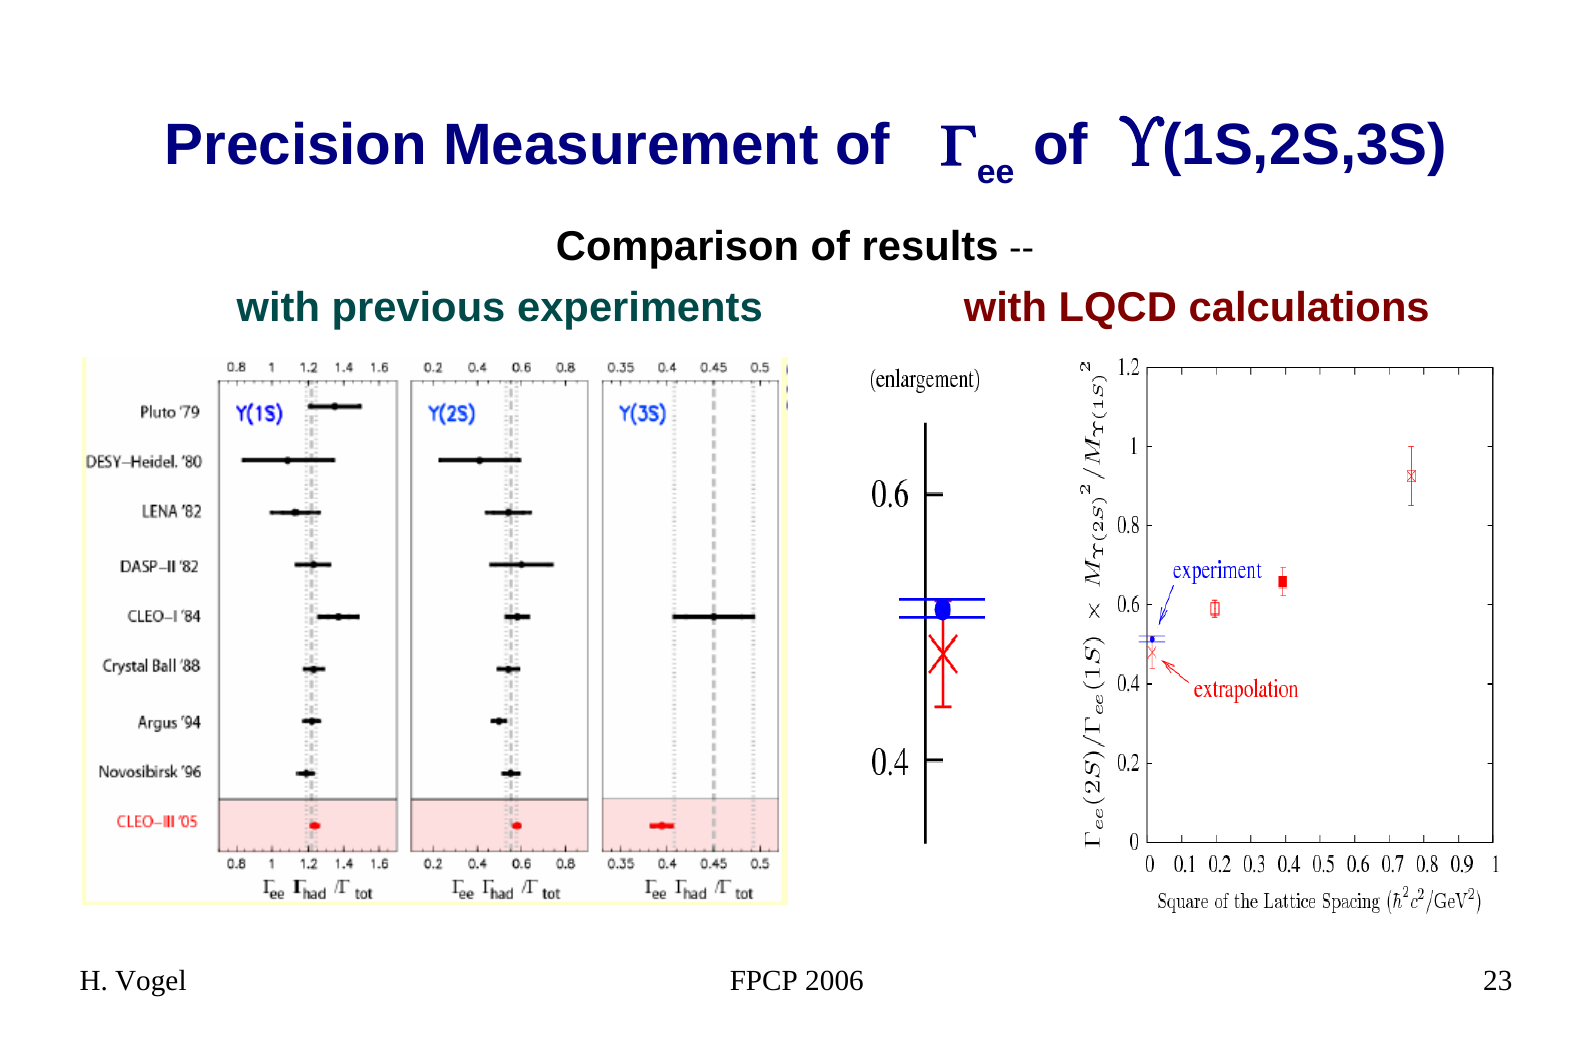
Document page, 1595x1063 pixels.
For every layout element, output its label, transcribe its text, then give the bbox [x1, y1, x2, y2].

text_box Precision Measurement of ee of (1S,2S,3S) [150, 112, 1463, 184]
text_box with LQCD calculations [937, 286, 1446, 337]
text_box with previous experiments [210, 286, 780, 337]
picture [862, 355, 1501, 918]
picture [82, 357, 788, 905]
text_box Comparison of results -- [541, 224, 1051, 276]
